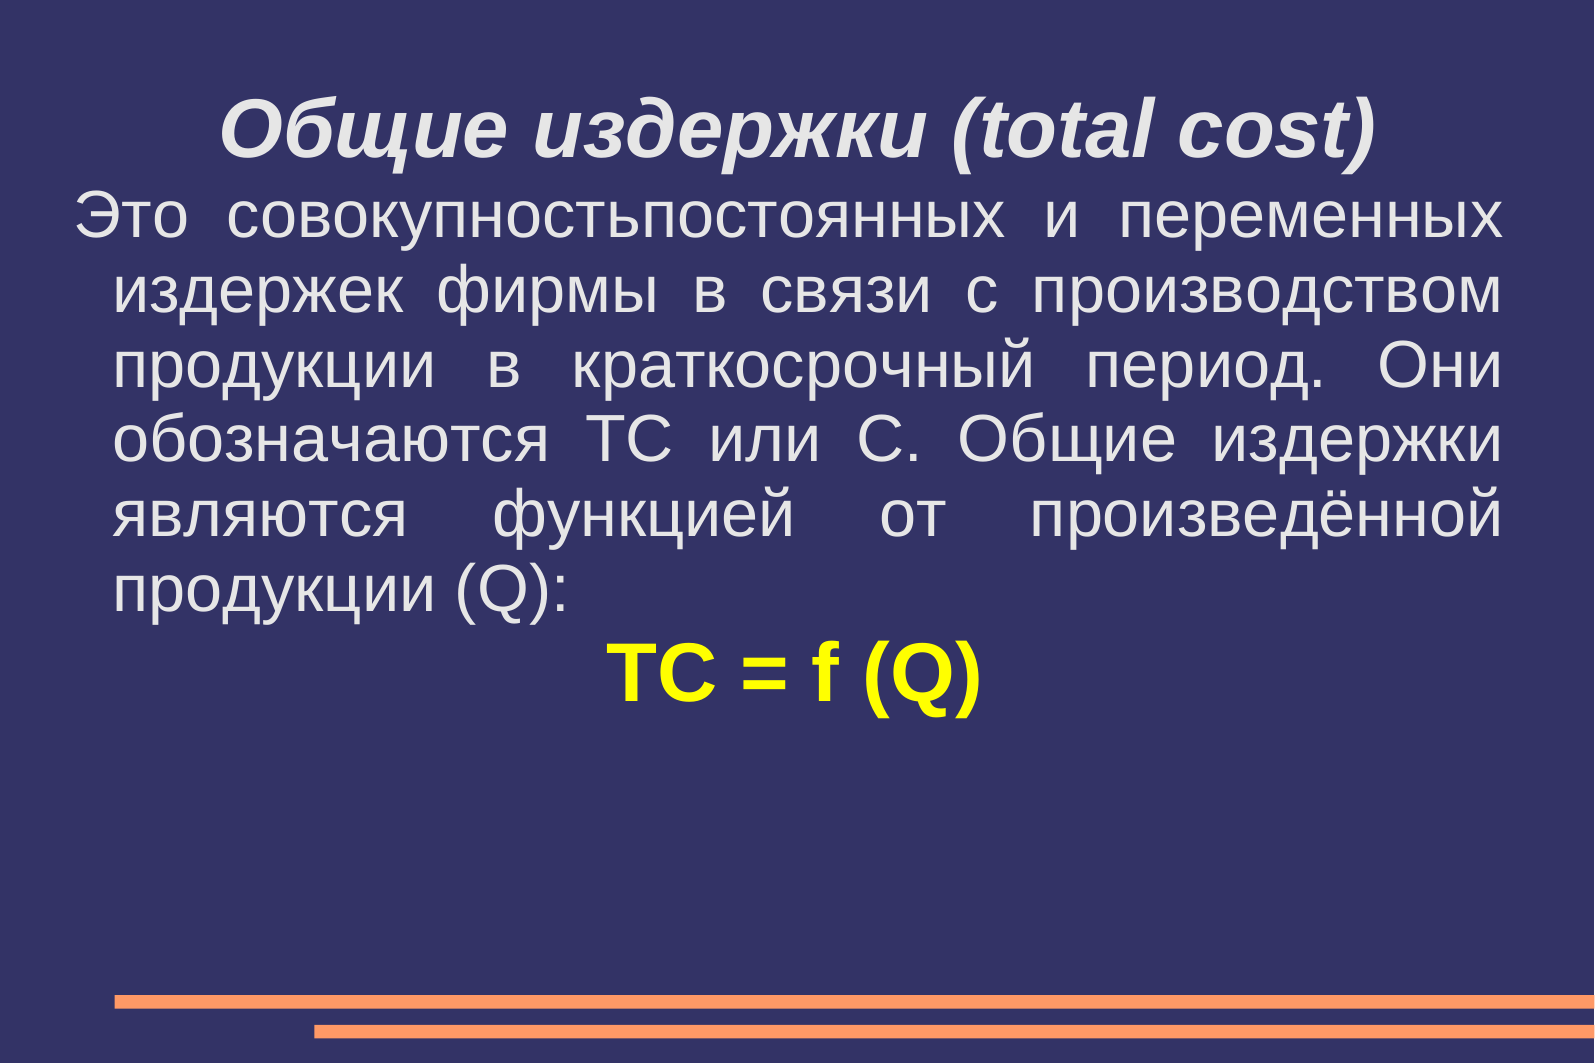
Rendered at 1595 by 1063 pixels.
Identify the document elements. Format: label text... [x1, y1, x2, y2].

list Это совокупностьпостоянных и переменных издержек фирмы в связи с производством продукции в краткосрочный период. Они обозначаются ТС или С. Общие издержки являются функцией от произведённой продукции (Q): TC = f (Q) [29, 177, 1505, 971]
title Общие издержки (total cost) [117, 39, 1479, 177]
